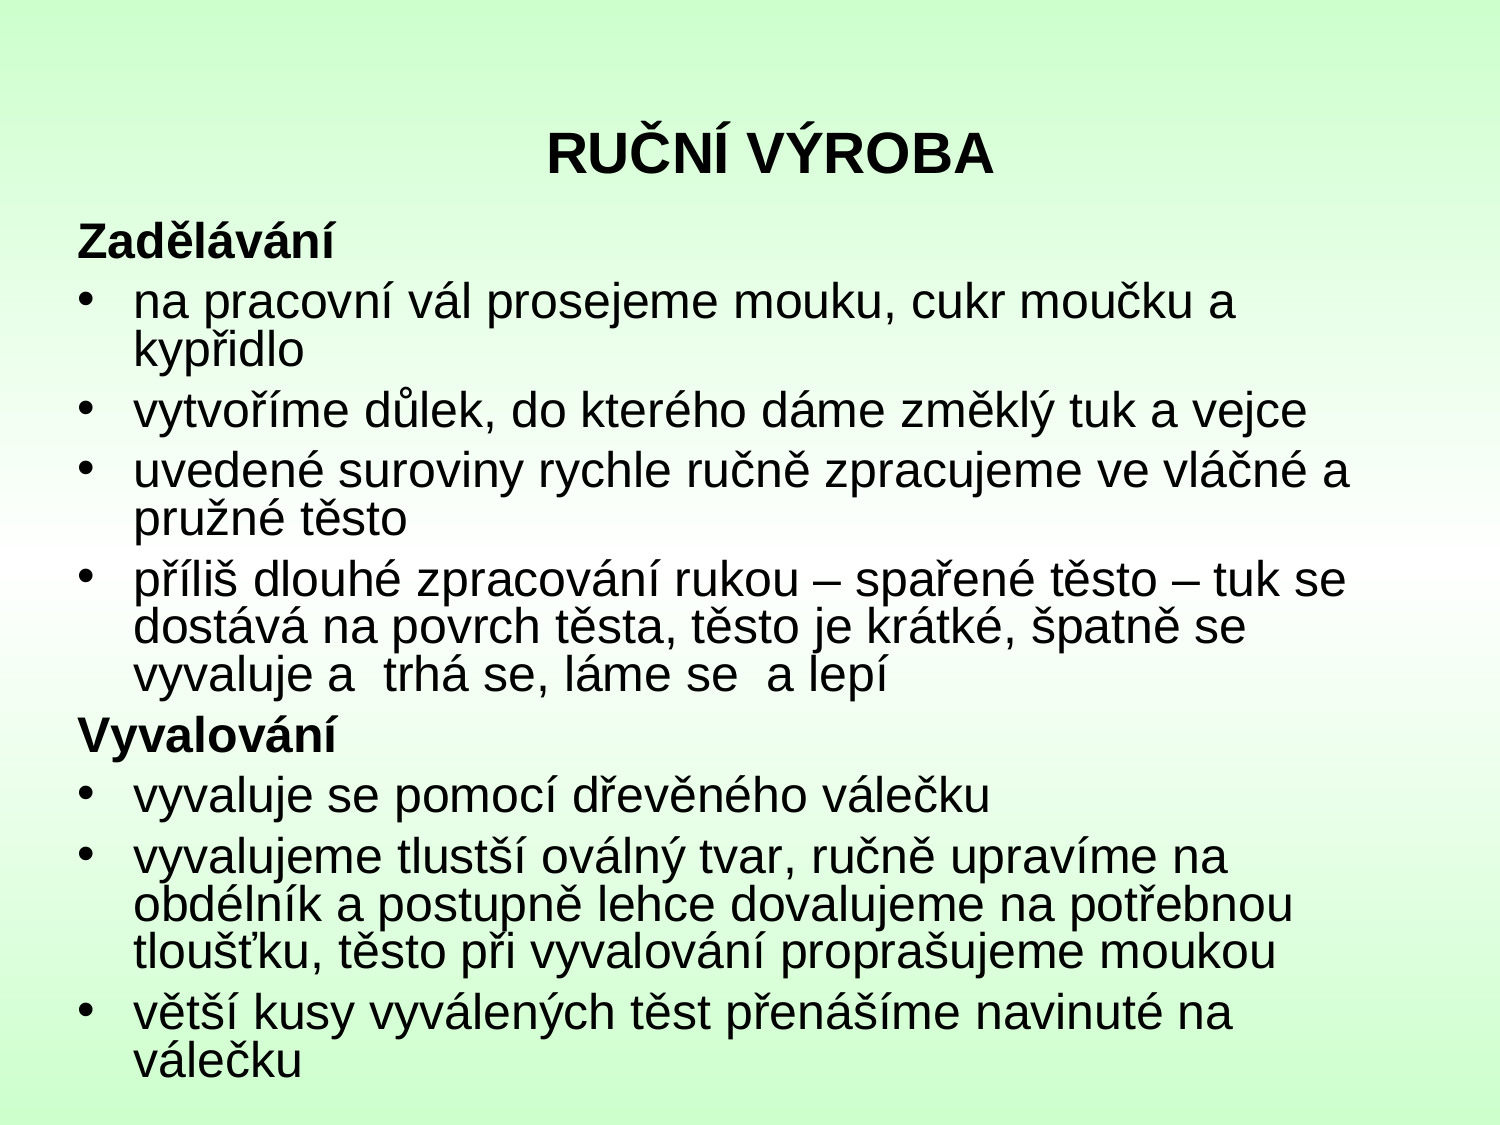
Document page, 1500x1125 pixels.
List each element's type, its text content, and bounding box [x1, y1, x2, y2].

title RUČNÍ VÝROBA [112, 62, 1413, 212]
list Zadělávání na pracovní vál prosejeme mouku, cukr moučku a kypřidlo vytvoříme důlek, do kterého dáme změklý tuk a vejce uvedené suroviny rychle ručně zpracujeme ve vláčné a pružné těsto příliš dlouhé zpracování rukou – spařené těsto – tuk se dostává na povrch těsta, těsto je krátké, špatně se vyvaluje a trhá se, láme se a lepí Vyvalování vyvaluje se pomocí dřevěného válečku vyvalujeme tlustší oválný tvar, ručně upravíme na obdélník a postupně lehce dovalujeme na potřebnou tloušťku, těsto při vyvalování proprašujeme moukou větší kusy vyválených těst přenášíme navinuté na válečku [62, 212, 1413, 1095]
